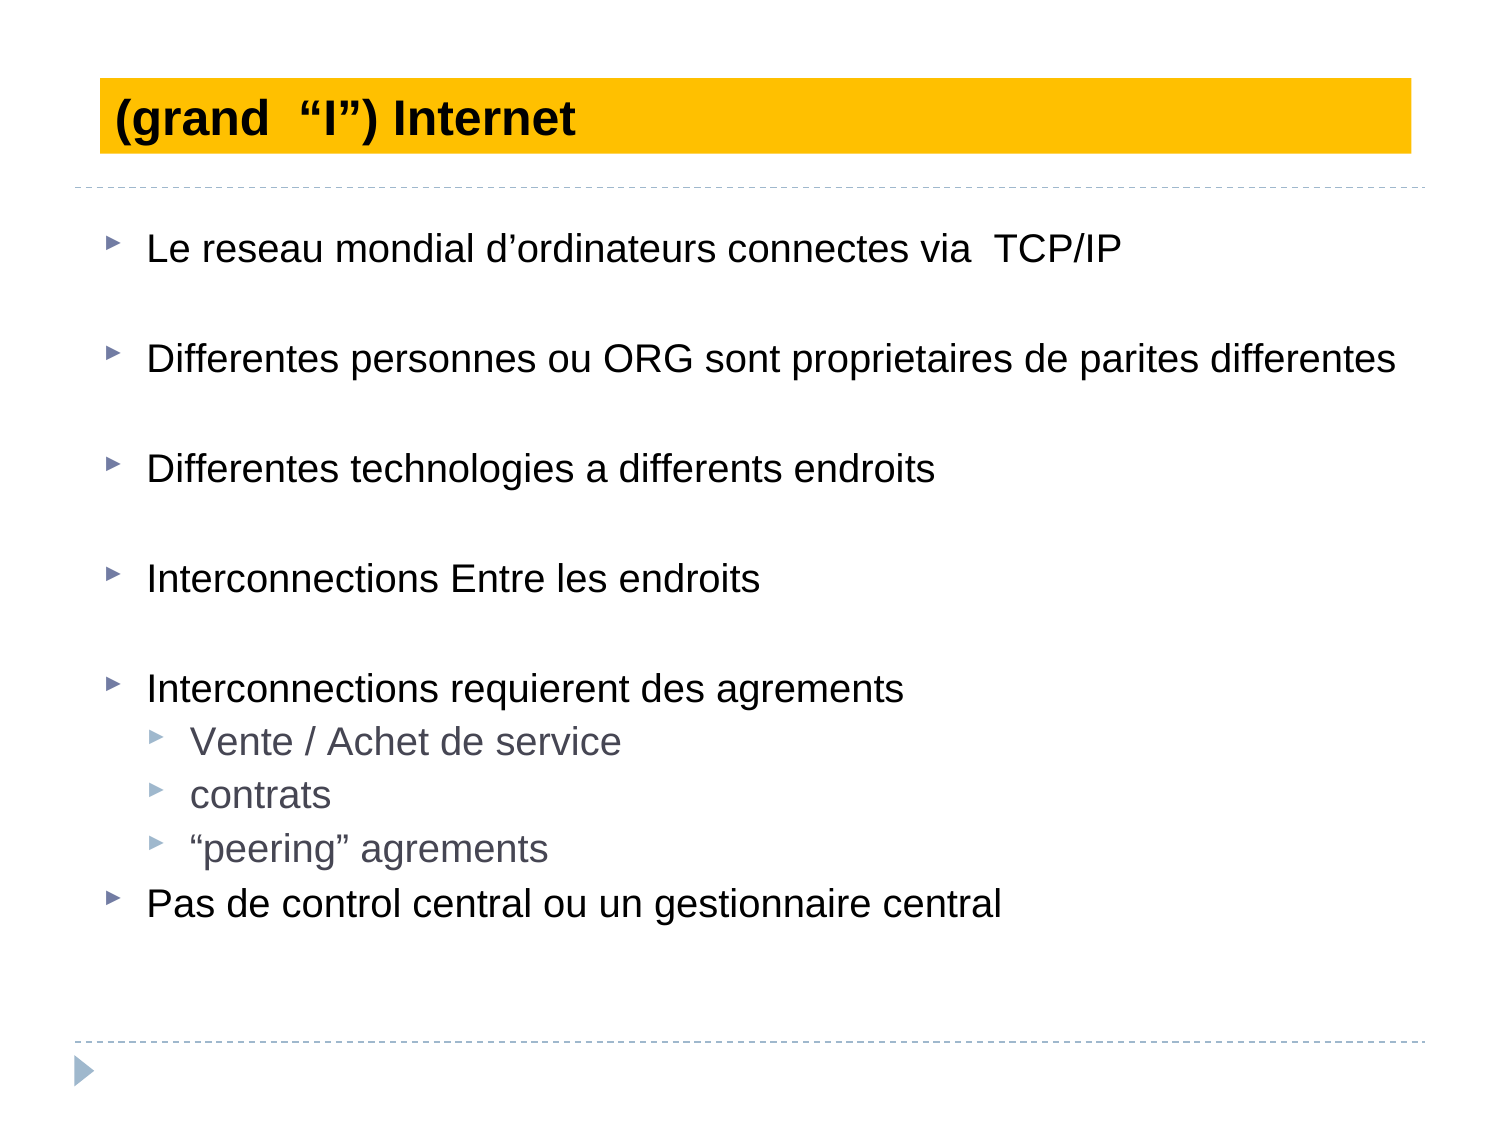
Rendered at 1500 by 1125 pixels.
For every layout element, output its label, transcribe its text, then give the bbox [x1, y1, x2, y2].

list Le reseau mondial d’ordinateurs connectes via TCP/IP Differentes personnes ou ORG sont proprietaires de parites differentes Differentes technologies a differents endroits Interconnections Entre les endroits Interconnections requierent des agrements Vente / Achet de service contrats “peering” agrements Pas de control central ou un gestionnaire central [88, 220, 1439, 964]
text_box (grand “I”) Internet [100, 78, 1412, 154]
